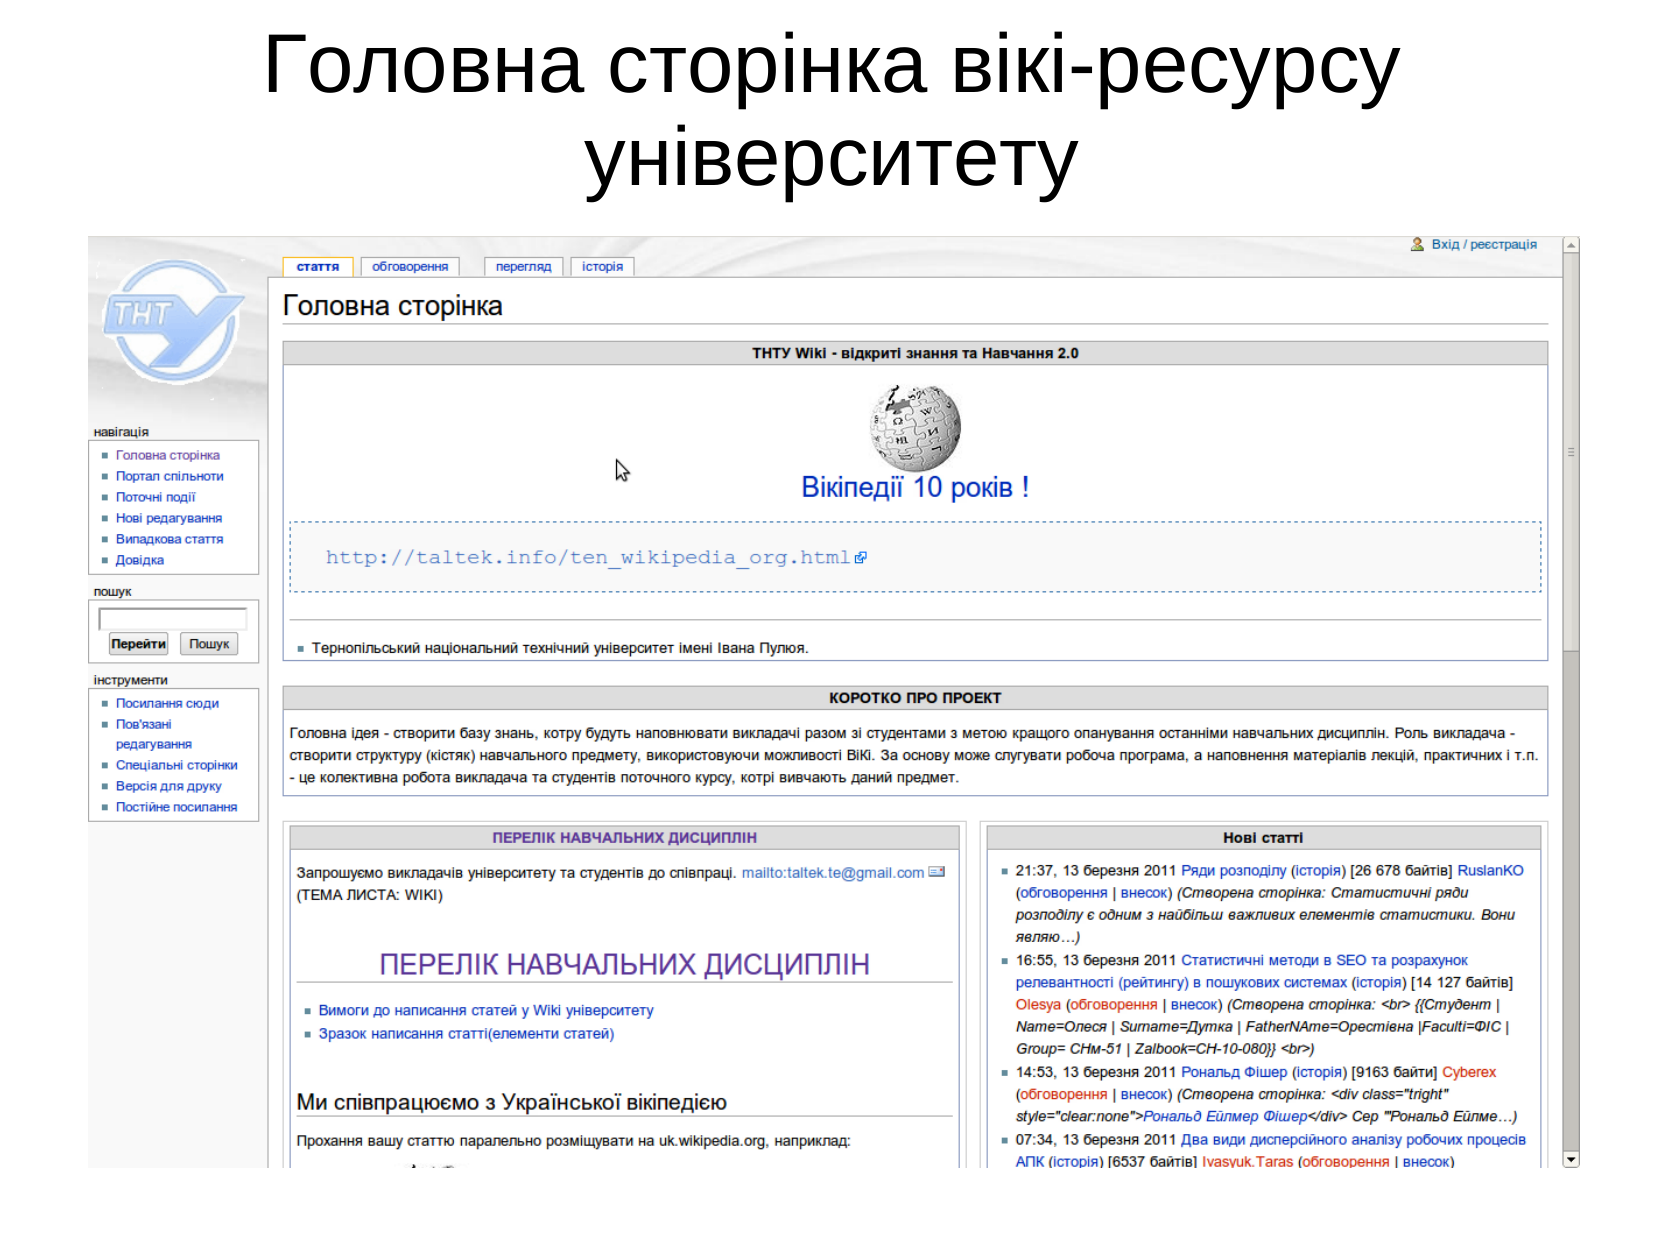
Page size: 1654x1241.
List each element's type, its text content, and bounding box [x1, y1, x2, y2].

picture [88, 236, 1580, 1168]
title Головна сторінка вікі-ресурсу університету [88, 14, 1577, 207]
